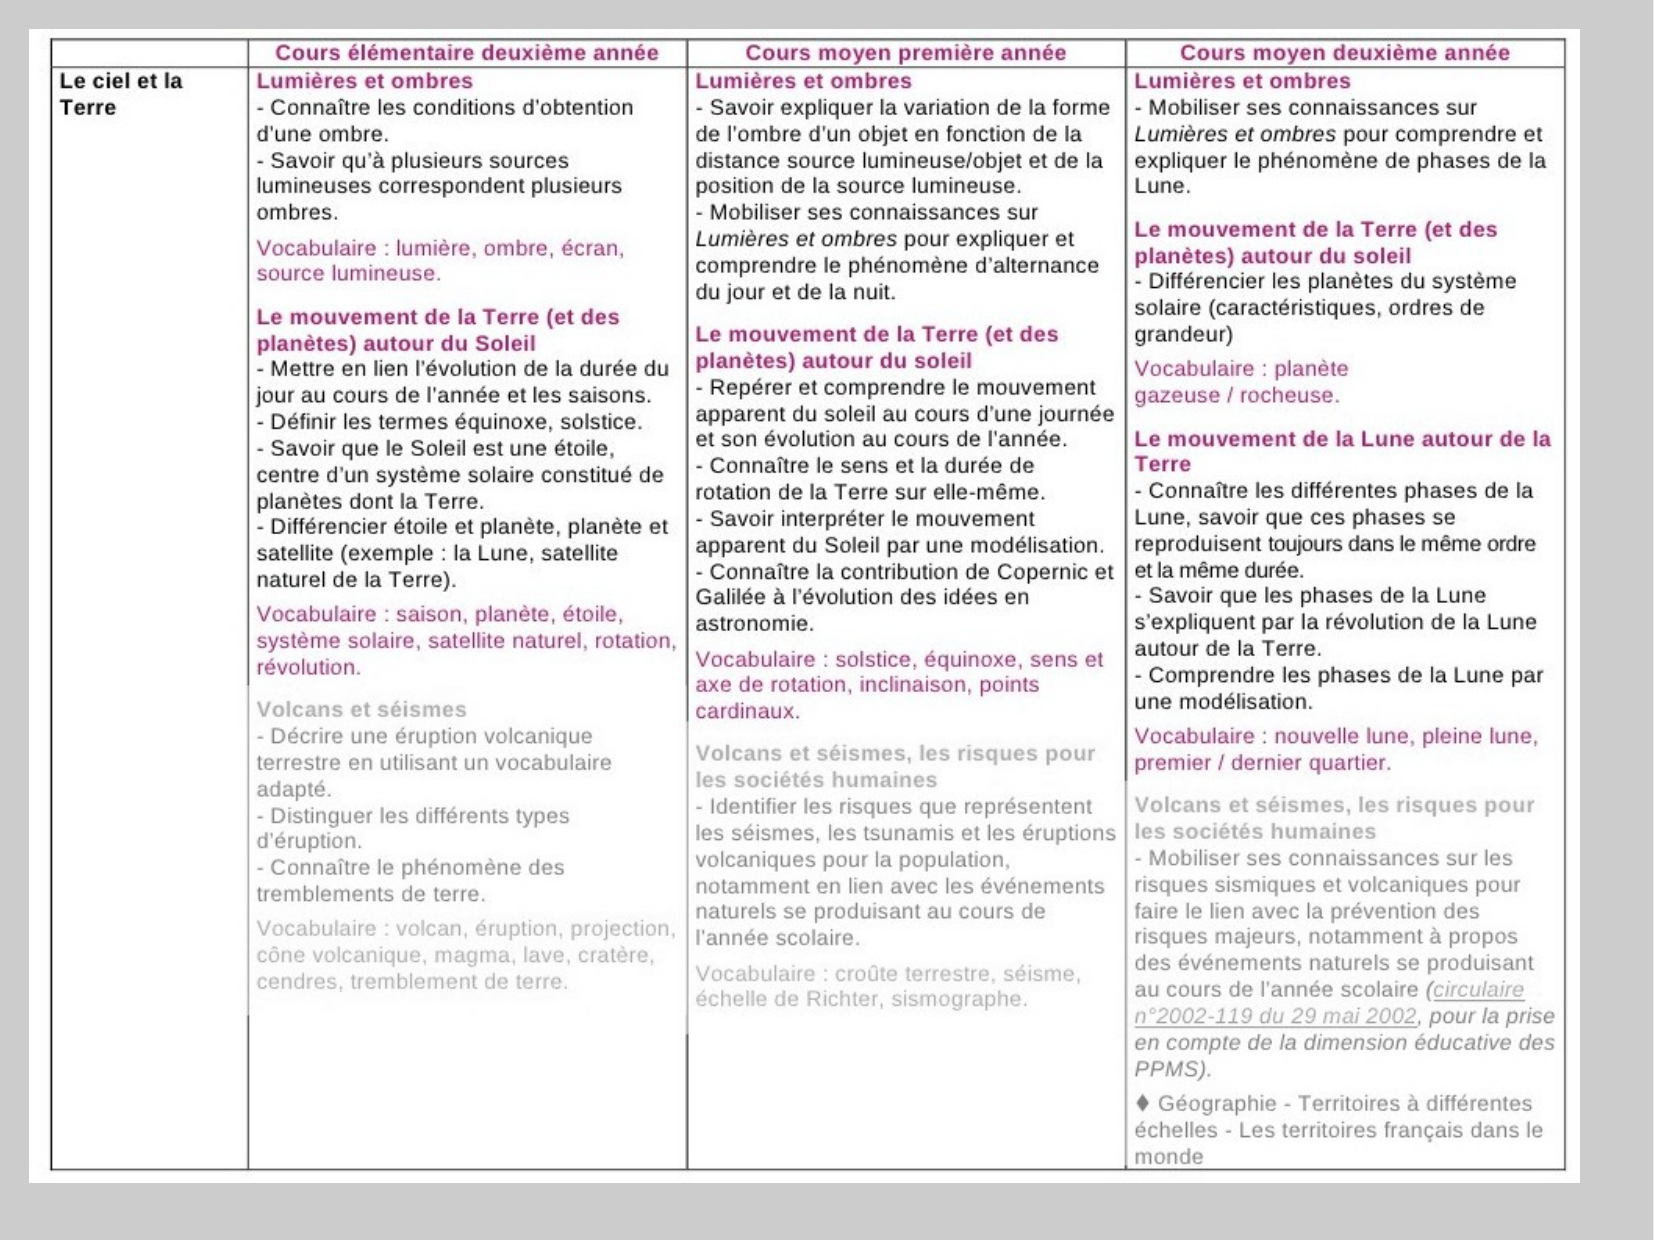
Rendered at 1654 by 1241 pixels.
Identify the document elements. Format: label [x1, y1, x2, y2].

picture [29, 29, 1580, 1183]
